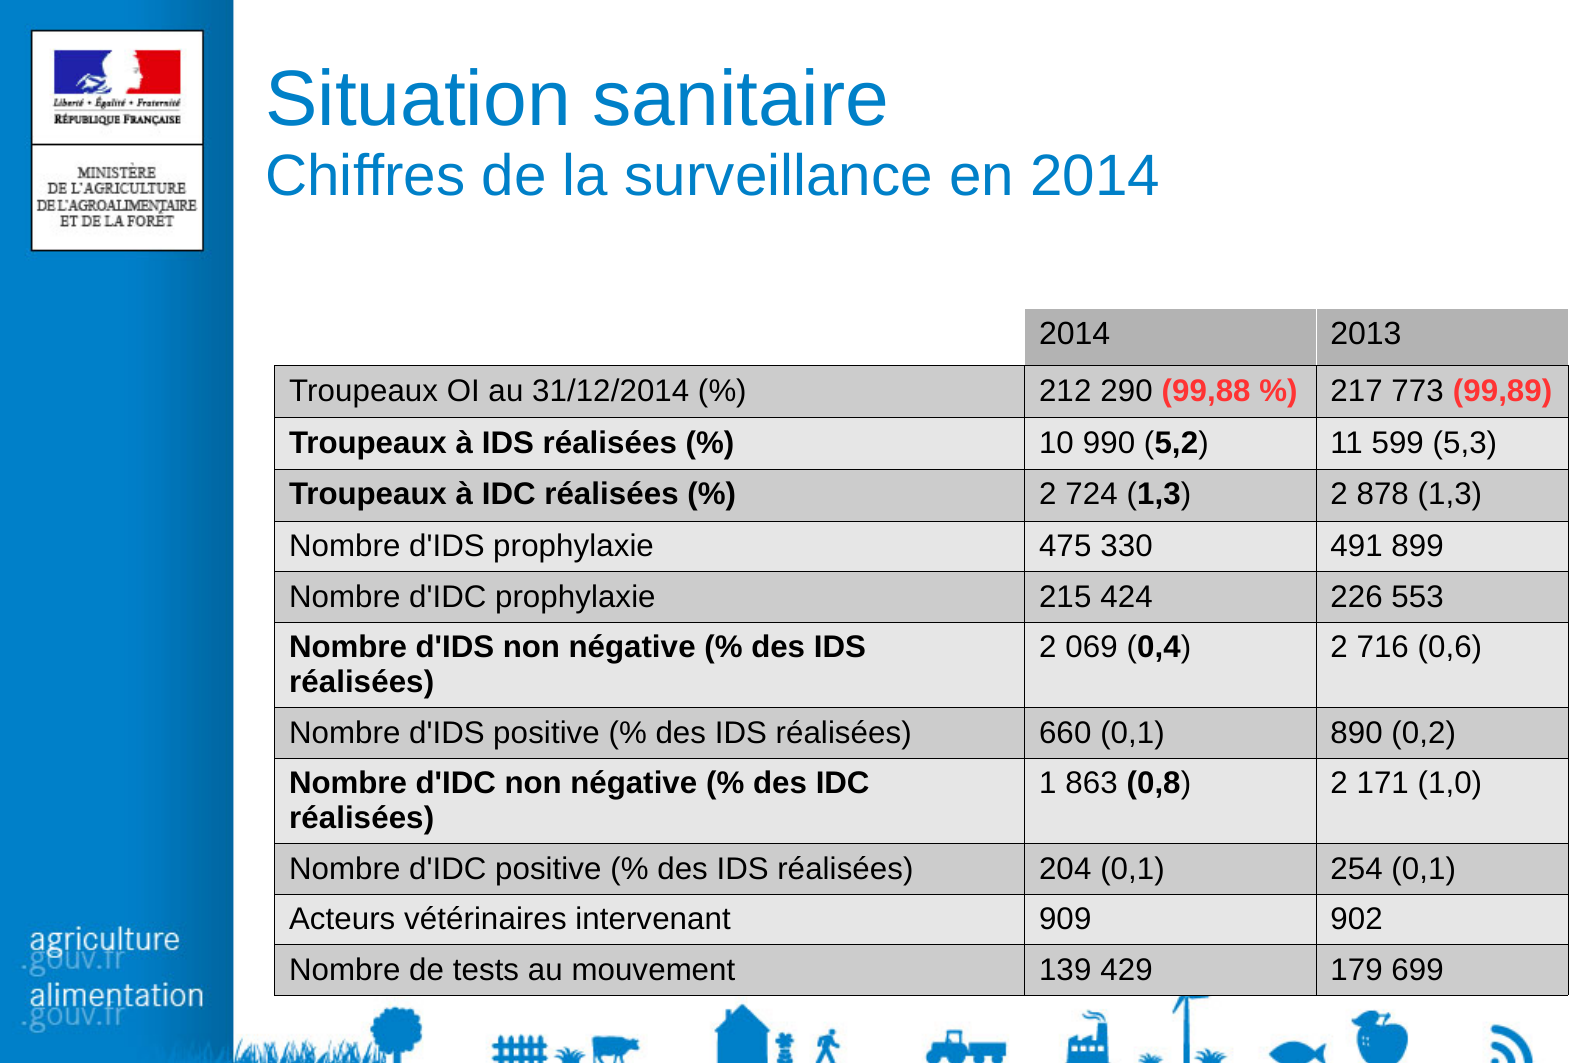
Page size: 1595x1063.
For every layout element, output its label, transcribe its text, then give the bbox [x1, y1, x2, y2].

table_cell 491 899 [1317, 522, 1568, 571]
table_cell Nombre de tests au mouvement [275, 945, 1024, 995]
table_cell 909 [1025, 895, 1316, 944]
picture [0, 0, 1595, 1063]
table_cell 660 (0,1) [1025, 708, 1316, 758]
table_cell 10 990 (5,2) [1025, 418, 1316, 469]
table_cell 204 (0,1) [1025, 844, 1316, 894]
table_header 2013 [1317, 309, 1568, 365]
table_cell Troupeaux OI au 31/12/2014 (%) [275, 366, 1024, 417]
table_cell 2 069 (0,4) [1025, 623, 1316, 707]
table_cell 226 553 [1317, 572, 1568, 622]
table_cell Nombre d'IDC non négative (% des IDC réalisées) [275, 759, 1024, 843]
table_cell 2 724 (1,3) [1025, 470, 1316, 521]
table_cell 890 (0,2) [1317, 708, 1568, 758]
table_cell Nombre d'IDS prophylaxie [275, 522, 1024, 571]
table_cell 254 (0,1) [1317, 844, 1568, 894]
table_cell 475 330 [1025, 522, 1316, 571]
table_cell 11 599 (5,3) [1317, 418, 1568, 469]
table_cell 2 716 (0,6) [1317, 623, 1568, 707]
table_cell 212 290 (99,88 %) [1025, 366, 1316, 417]
table_cell 2 878 (1,3) [1317, 470, 1568, 521]
title Situation sanitaire Chiffres de la surveillance en 2014 [265, 42, 1536, 220]
table_cell 1 863 (0,8) [1025, 759, 1316, 843]
table_cell 217 773 (99,89) [1317, 366, 1568, 417]
table_cell Nombre d'IDS positive (% des IDS réalisées) [275, 708, 1024, 758]
table_cell 902 [1317, 895, 1568, 944]
table_cell 179 699 [1317, 945, 1568, 995]
table_cell 2 171 (1,0) [1317, 759, 1568, 843]
table_header 2014 [1025, 309, 1316, 365]
table_header [275, 309, 1024, 365]
table_cell 215 424 [1025, 572, 1316, 622]
table_cell 139 429 [1025, 945, 1316, 995]
table_cell Troupeaux à IDC réalisées (%) [275, 470, 1024, 521]
table_cell Nombre d'IDS non négative (% des IDS réalisées) [275, 623, 1024, 707]
table_cell Troupeaux à IDS réalisées (%) [275, 418, 1024, 469]
table_cell Nombre d'IDC positive (% des IDS réalisées) [275, 844, 1024, 894]
table_cell Acteurs vétérinaires intervenant [275, 895, 1024, 944]
table_cell Nombre d'IDC prophylaxie [275, 572, 1024, 622]
